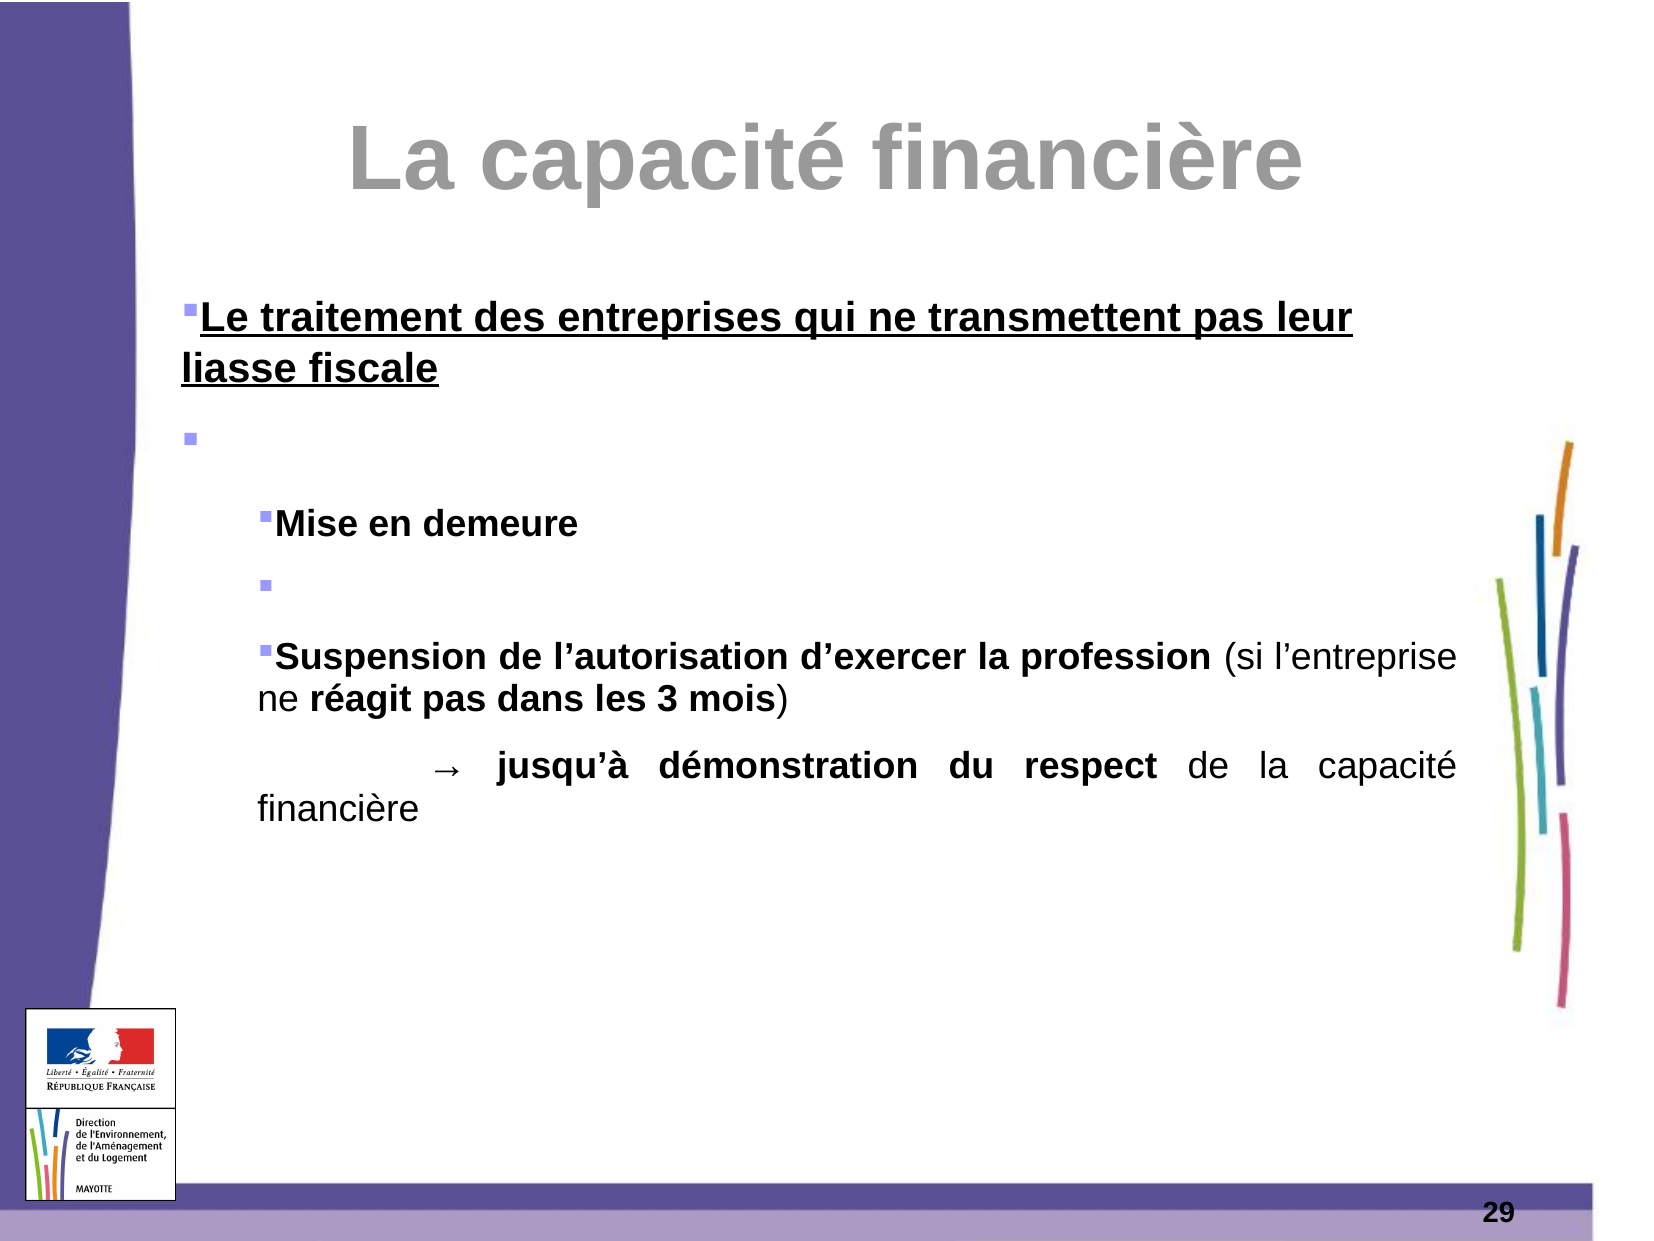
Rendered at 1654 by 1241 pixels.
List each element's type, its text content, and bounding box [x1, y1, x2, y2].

title La capacité financière [82, 49, 1571, 257]
text_box [1482, 1193, 1636, 1241]
list Le traitement des entreprises qui ne transmettent pas leur liasse fiscale Mise en demeure Suspension de l’autorisation d’exercer la profession (si l’entreprise ne réagit pas dans les 3 mois) → jusqu’à démonstration du respect de la capacité financière [179, 290, 1458, 1109]
